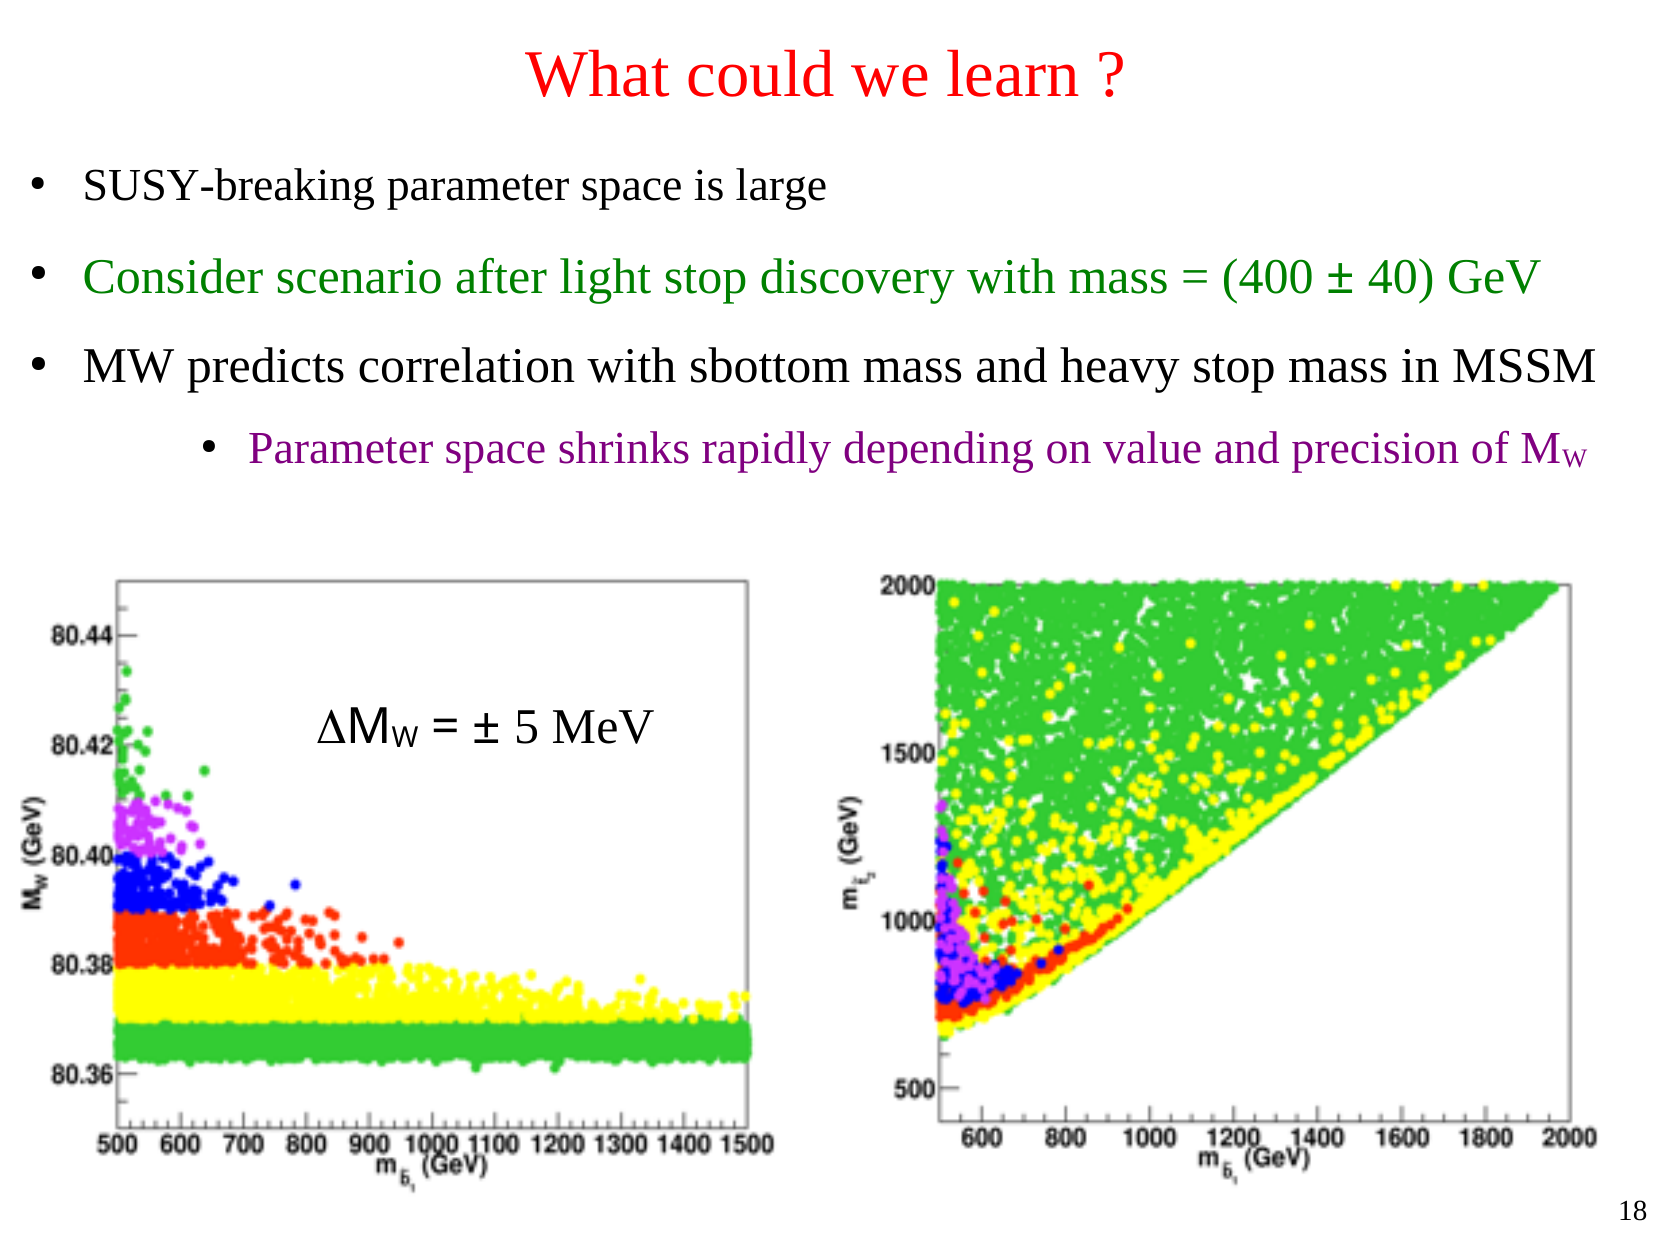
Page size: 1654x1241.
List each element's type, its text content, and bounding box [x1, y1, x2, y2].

text_box ΔMW = ± 5 MeV [315, 689, 691, 766]
title What could we learn ? [128, 5, 1541, 79]
picture [833, 517, 1654, 1191]
list SUSY-breaking parameter space is large Consider scenario after light stop discovery with mass = (400 ± 40) GeV MW predicts correlation with sbottom mass and heavy stop mass in MSSM Parameter space shrinks rapidly depending on value and precision of MW [11, 79, 1647, 861]
picture [11, 512, 831, 1199]
